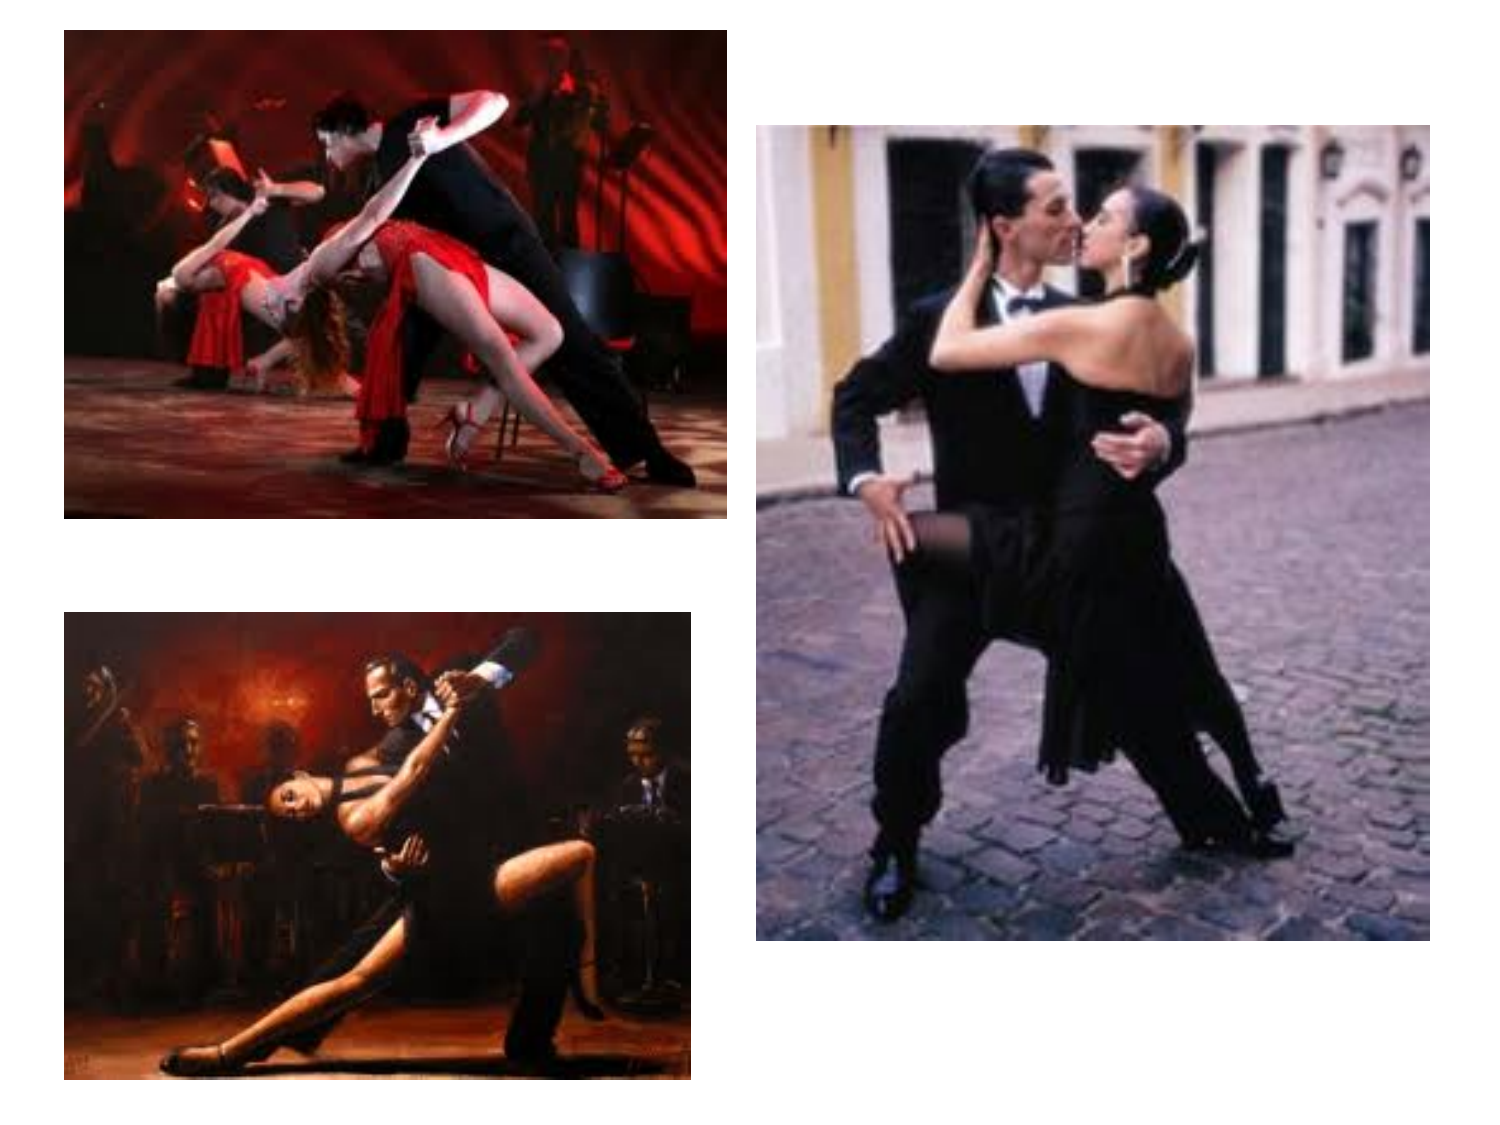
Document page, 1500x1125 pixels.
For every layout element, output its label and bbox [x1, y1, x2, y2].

picture [64, 30, 727, 519]
picture [756, 125, 1430, 941]
picture [64, 612, 691, 1080]
